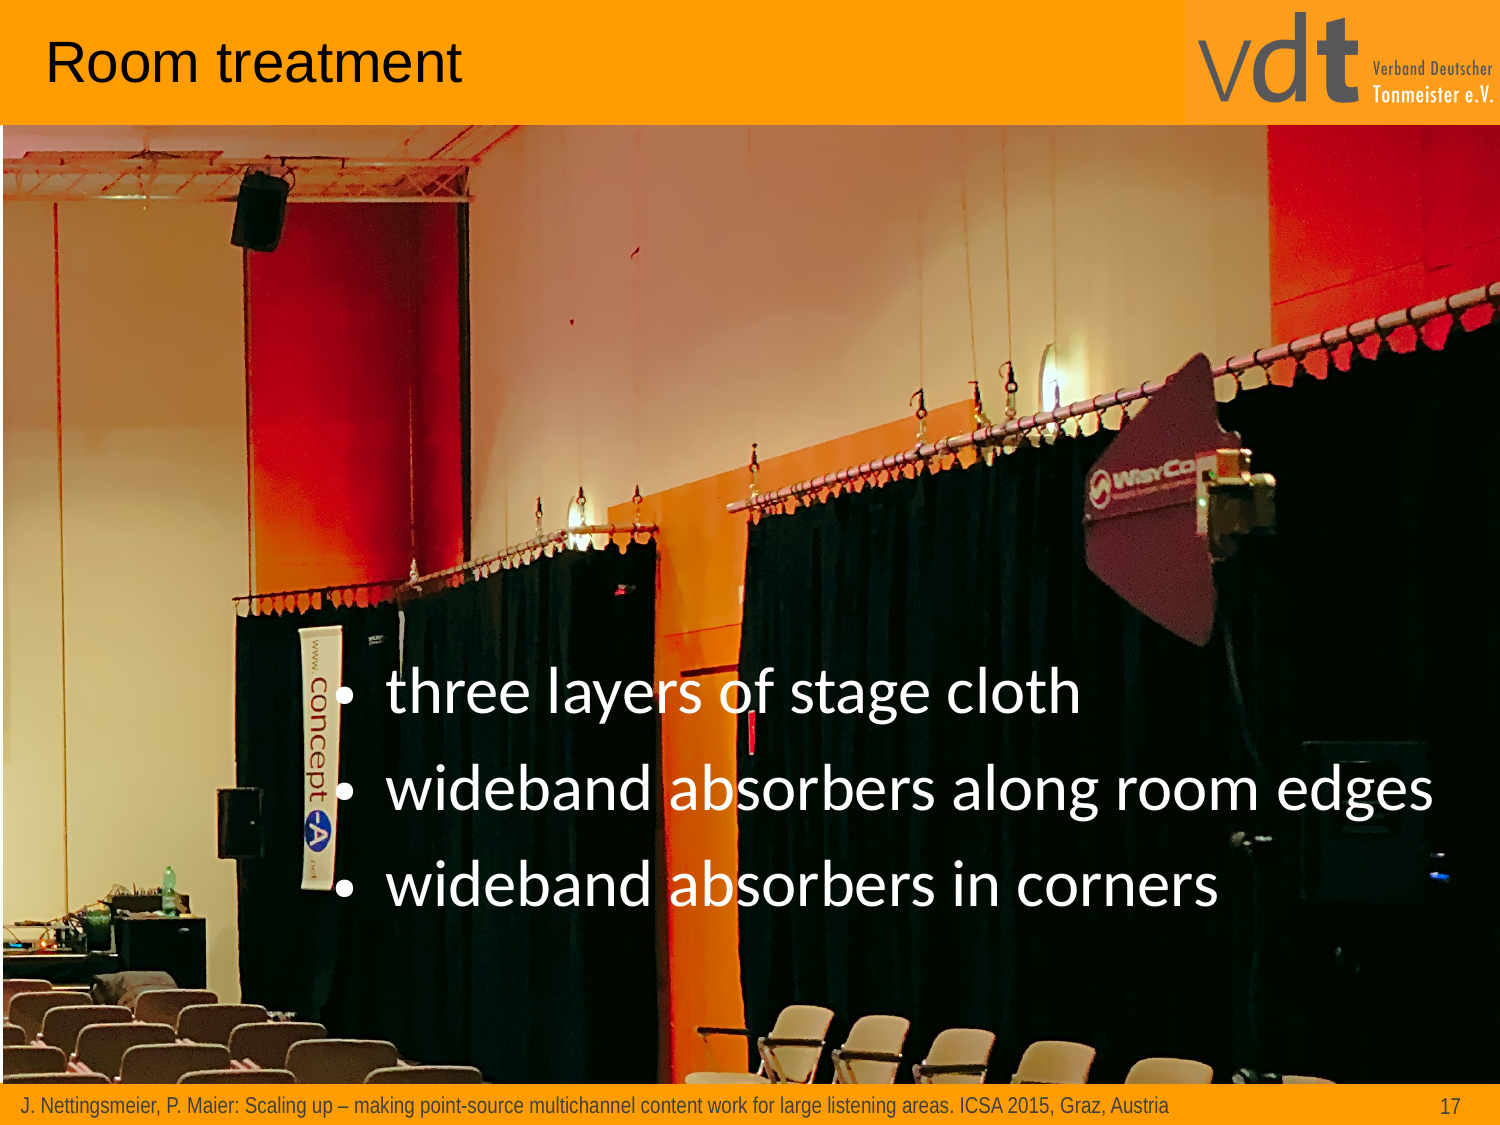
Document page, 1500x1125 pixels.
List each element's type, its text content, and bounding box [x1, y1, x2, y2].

picture [1185, 0, 1500, 124]
picture [3, 125, 1500, 1084]
list three layers of stage cloth wideband absorbers along room edges wideband absorbers in corners [315, 664, 1486, 1010]
title Room treatment [45, 0, 1171, 125]
